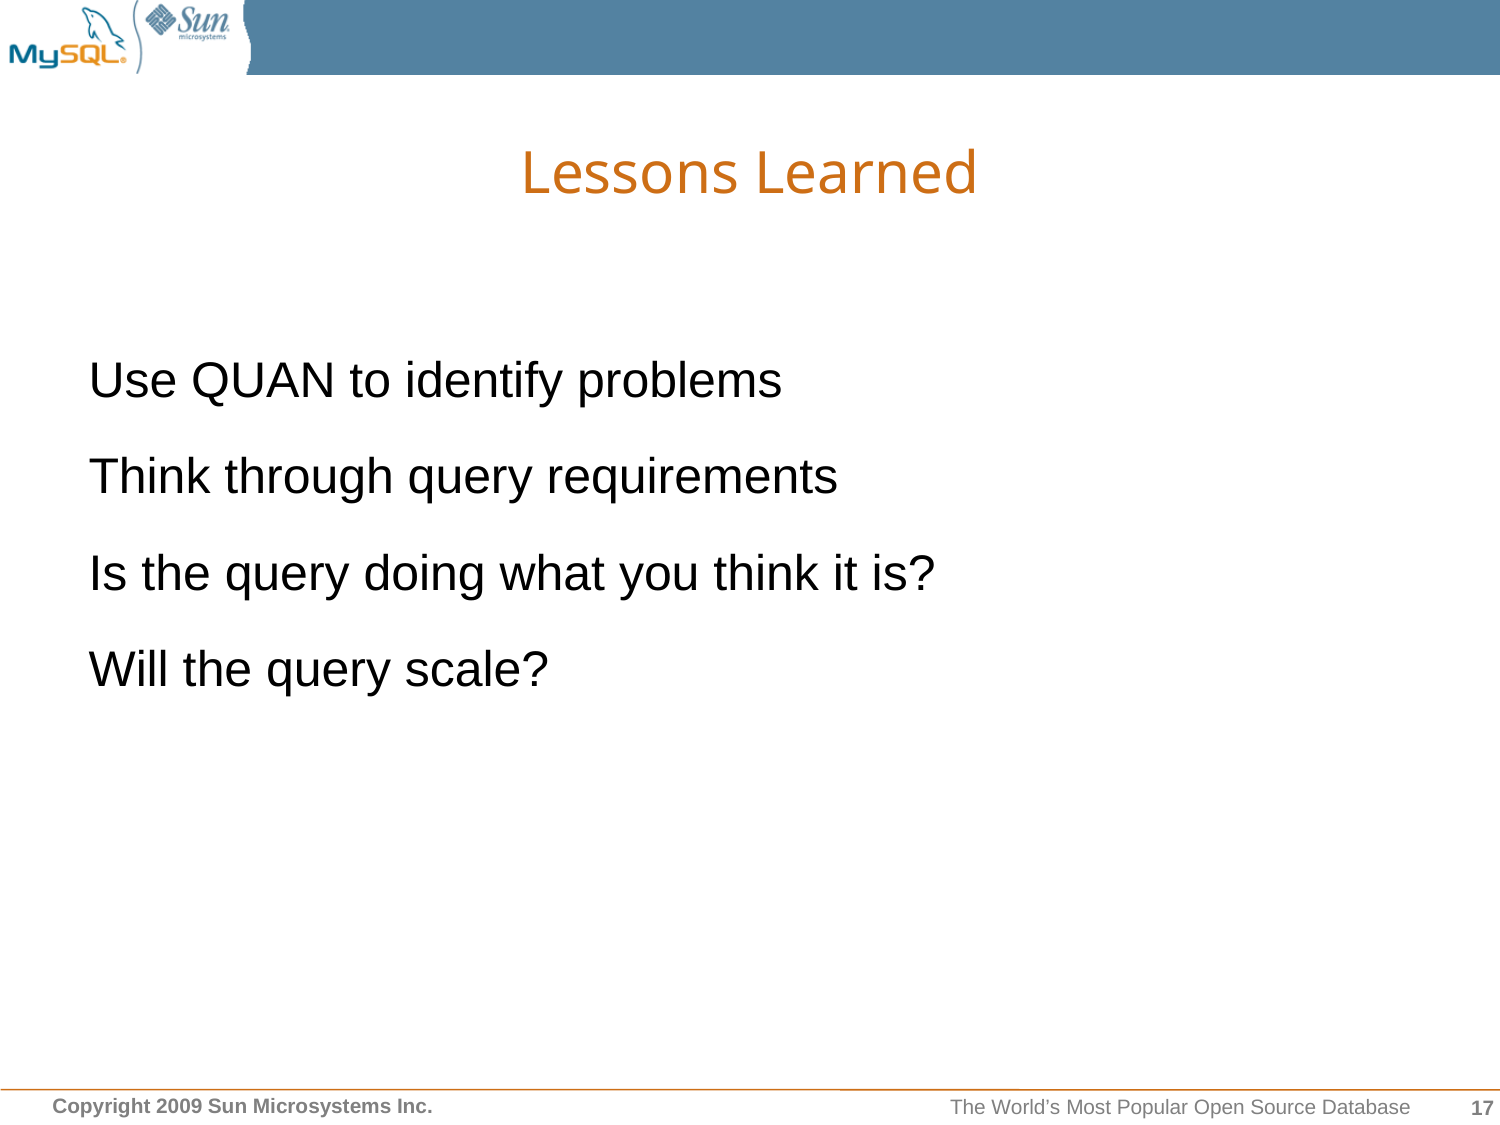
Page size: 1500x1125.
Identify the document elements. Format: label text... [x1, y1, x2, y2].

list Use QUAN to identify problems Think through query requirements Is the query doing what you think it is? Will the query scale? [88, 324, 1364, 1079]
title Lessons Learned [0, 94, 1500, 218]
picture [0, 0, 1500, 75]
